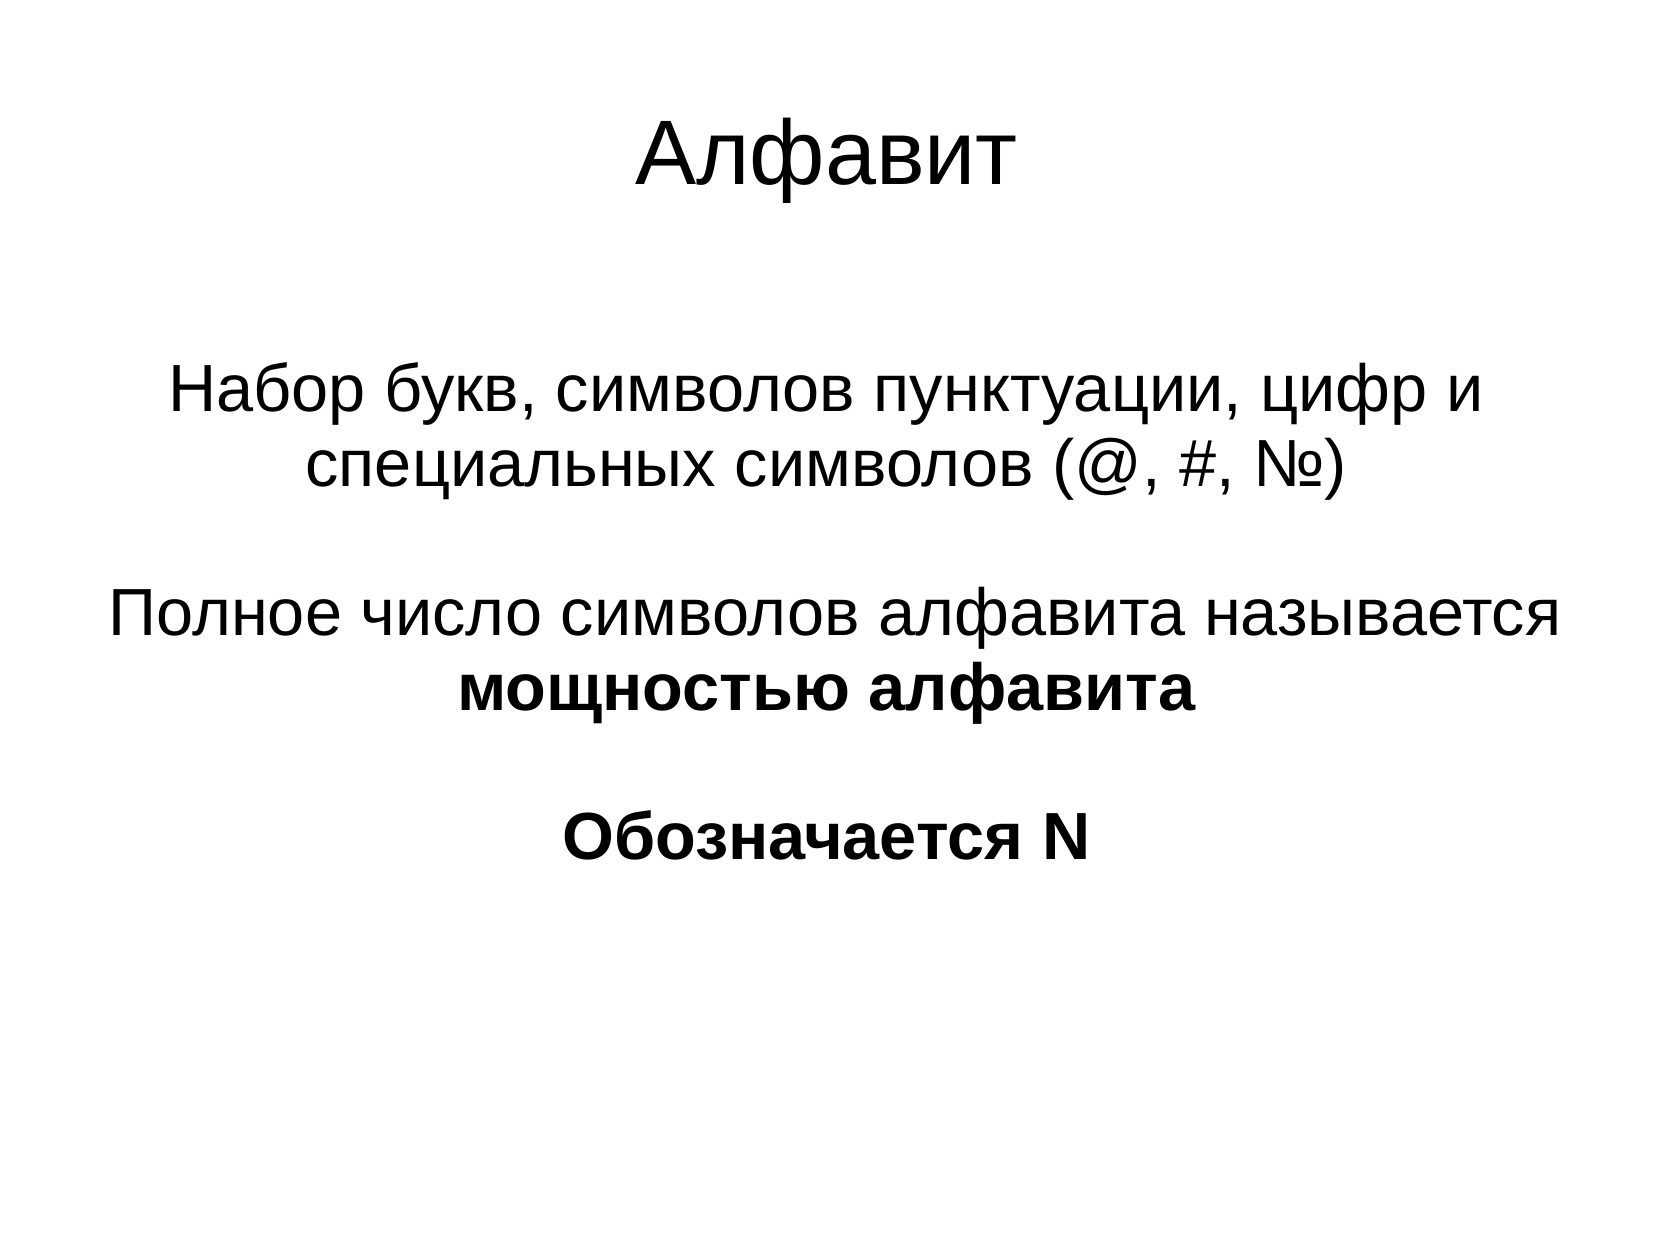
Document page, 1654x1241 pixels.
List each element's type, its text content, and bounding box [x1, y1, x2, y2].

subtitle Набор букв, символов пунктуации, цифр и специальных символов (@, #, №) Полное число символов алфавита называется мощностью алфавита Обозначается N [82, 290, 1571, 1010]
title Алфавит [82, 49, 1571, 257]
